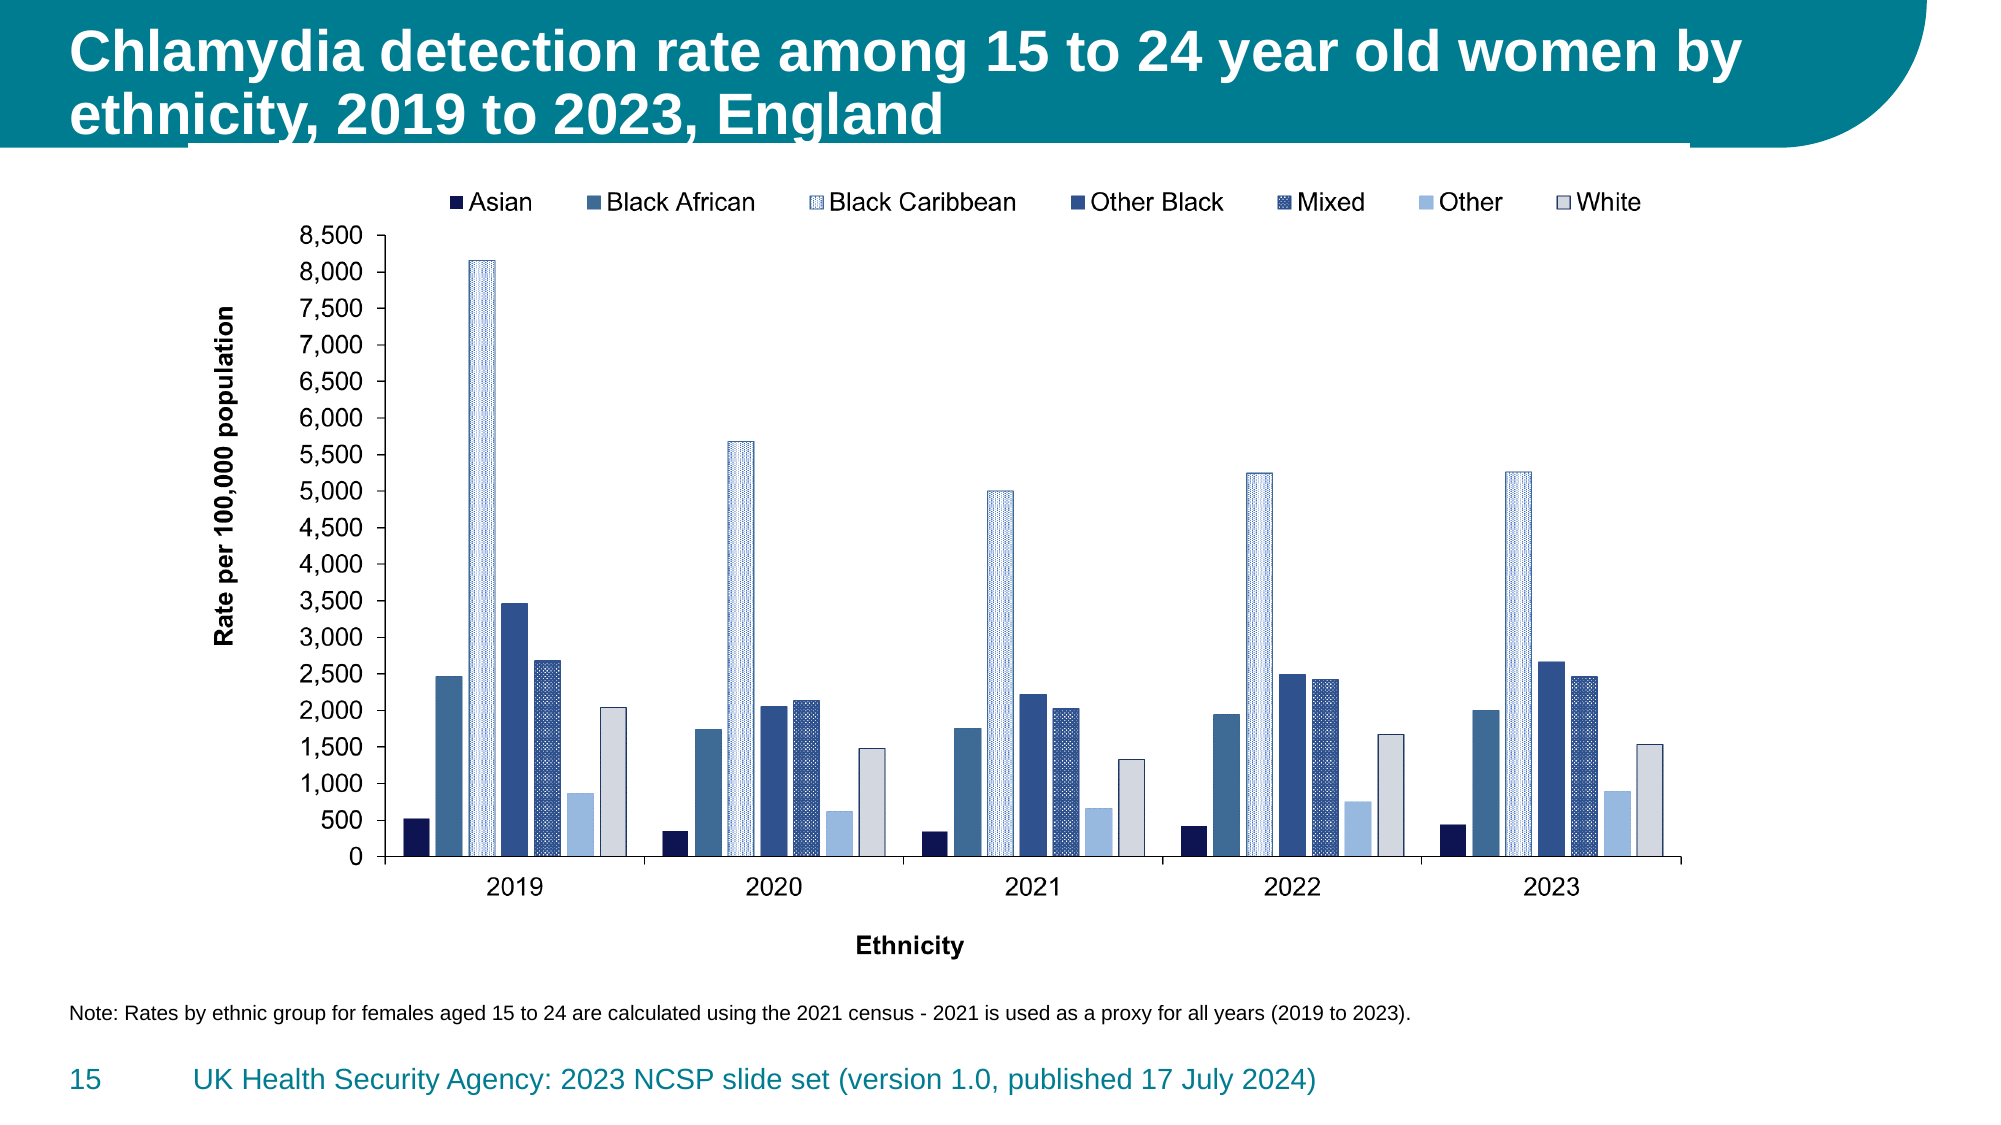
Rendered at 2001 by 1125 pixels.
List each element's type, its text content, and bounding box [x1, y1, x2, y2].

title Chlamydia detection rate among 15 to 24 year old women by ethnicity, 2019 to 2023, England [54, 13, 1780, 144]
picture [188, 143, 1690, 993]
text_box UK Health Security Agency: 2023 NCSP slide set (version 1.0, published 17 July 2024) [177, 1053, 1820, 1113]
text_box [54, 1053, 152, 1112]
text_box Note: Rates by ethnic group for females aged 15 to 24 are calculated using the 2021 census - 2021 is used as a proxy for all years (2019 to 2023). [54, 992, 1436, 1033]
